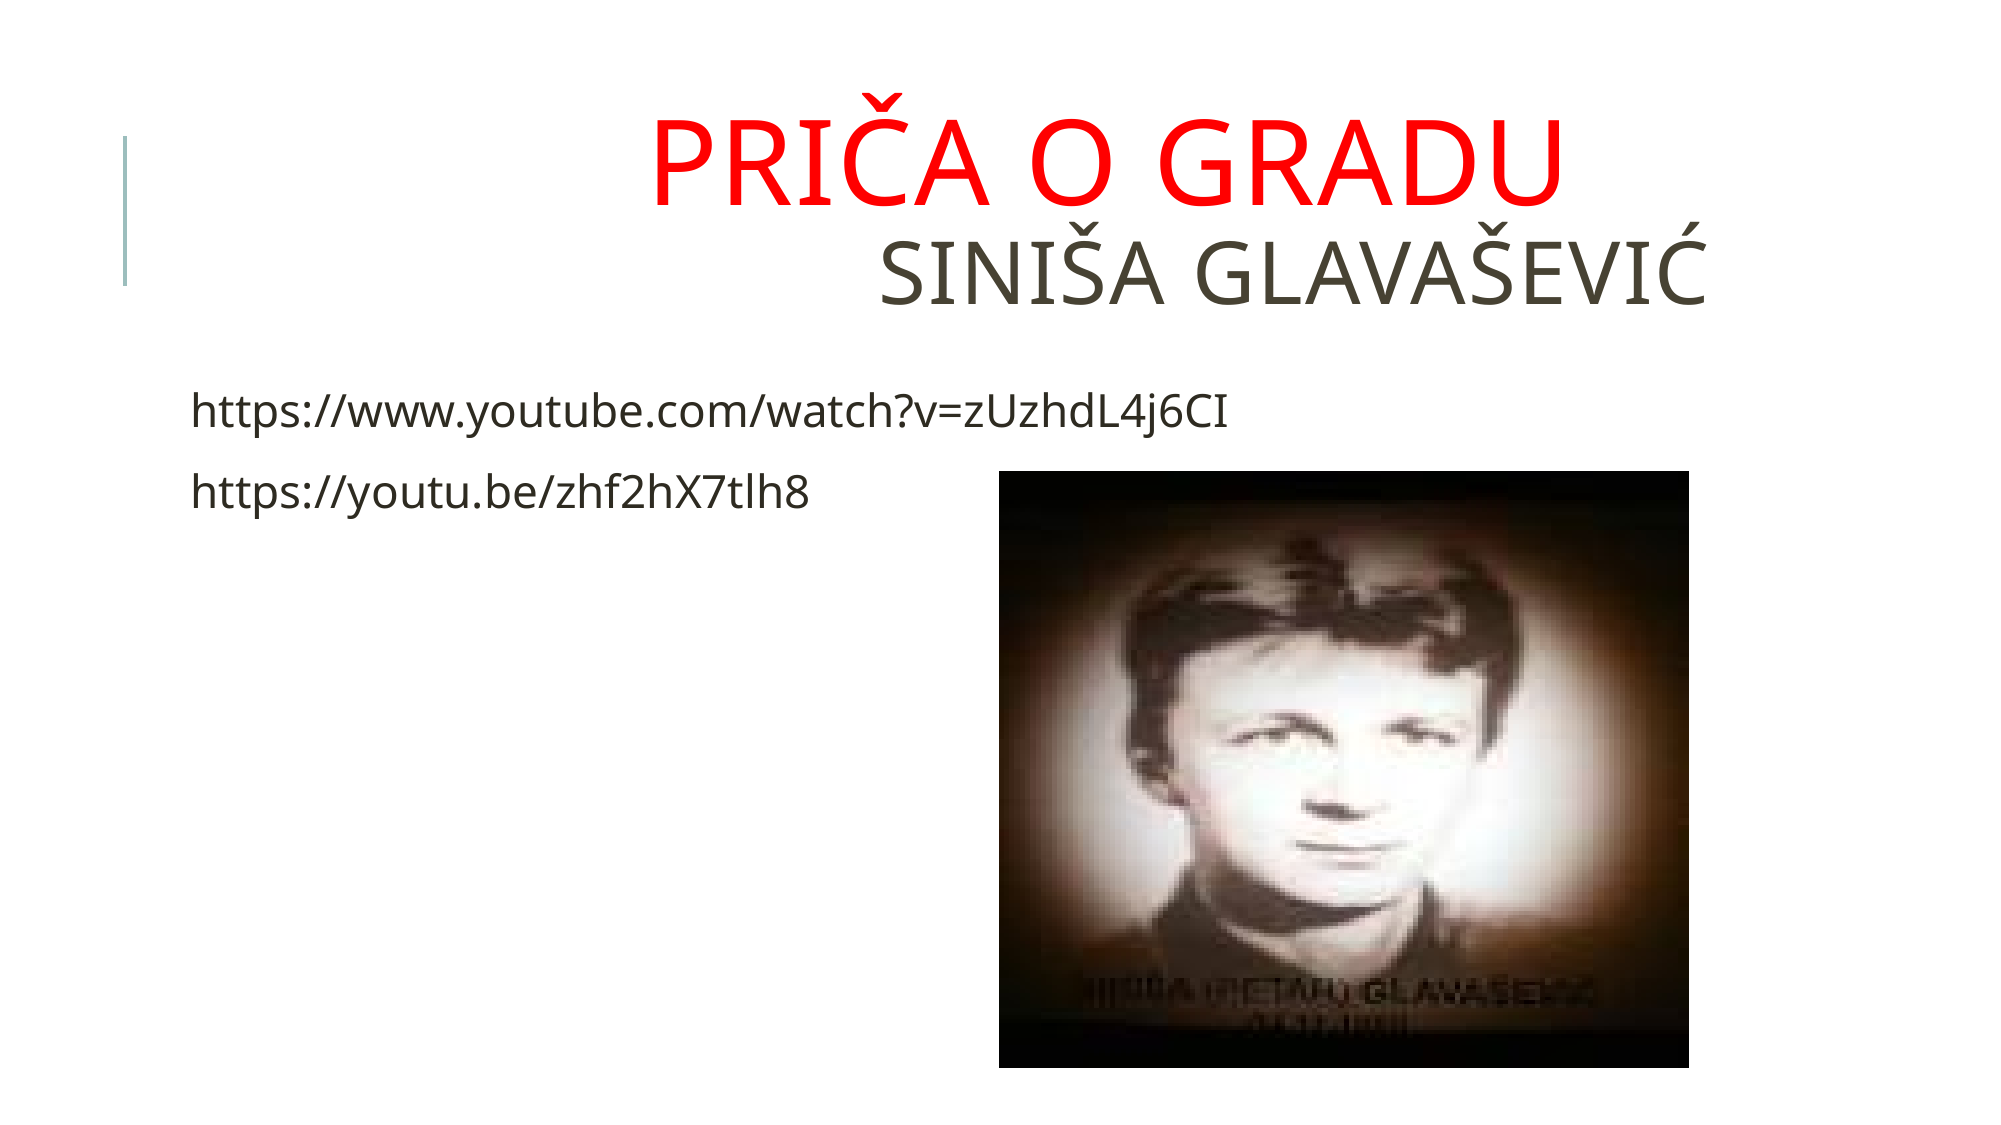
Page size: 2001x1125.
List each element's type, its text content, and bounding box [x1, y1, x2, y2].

title PRIČA O GRADU sINIŠA GLAVAŠEVIĆ [168, 96, 1763, 343]
picture [999, 471, 1689, 1069]
list https://www.youtube.com/watch?v=zUzhdL4j6CI https://youtu.be/zhf2hX7tlh8 [168, 375, 1763, 1036]
